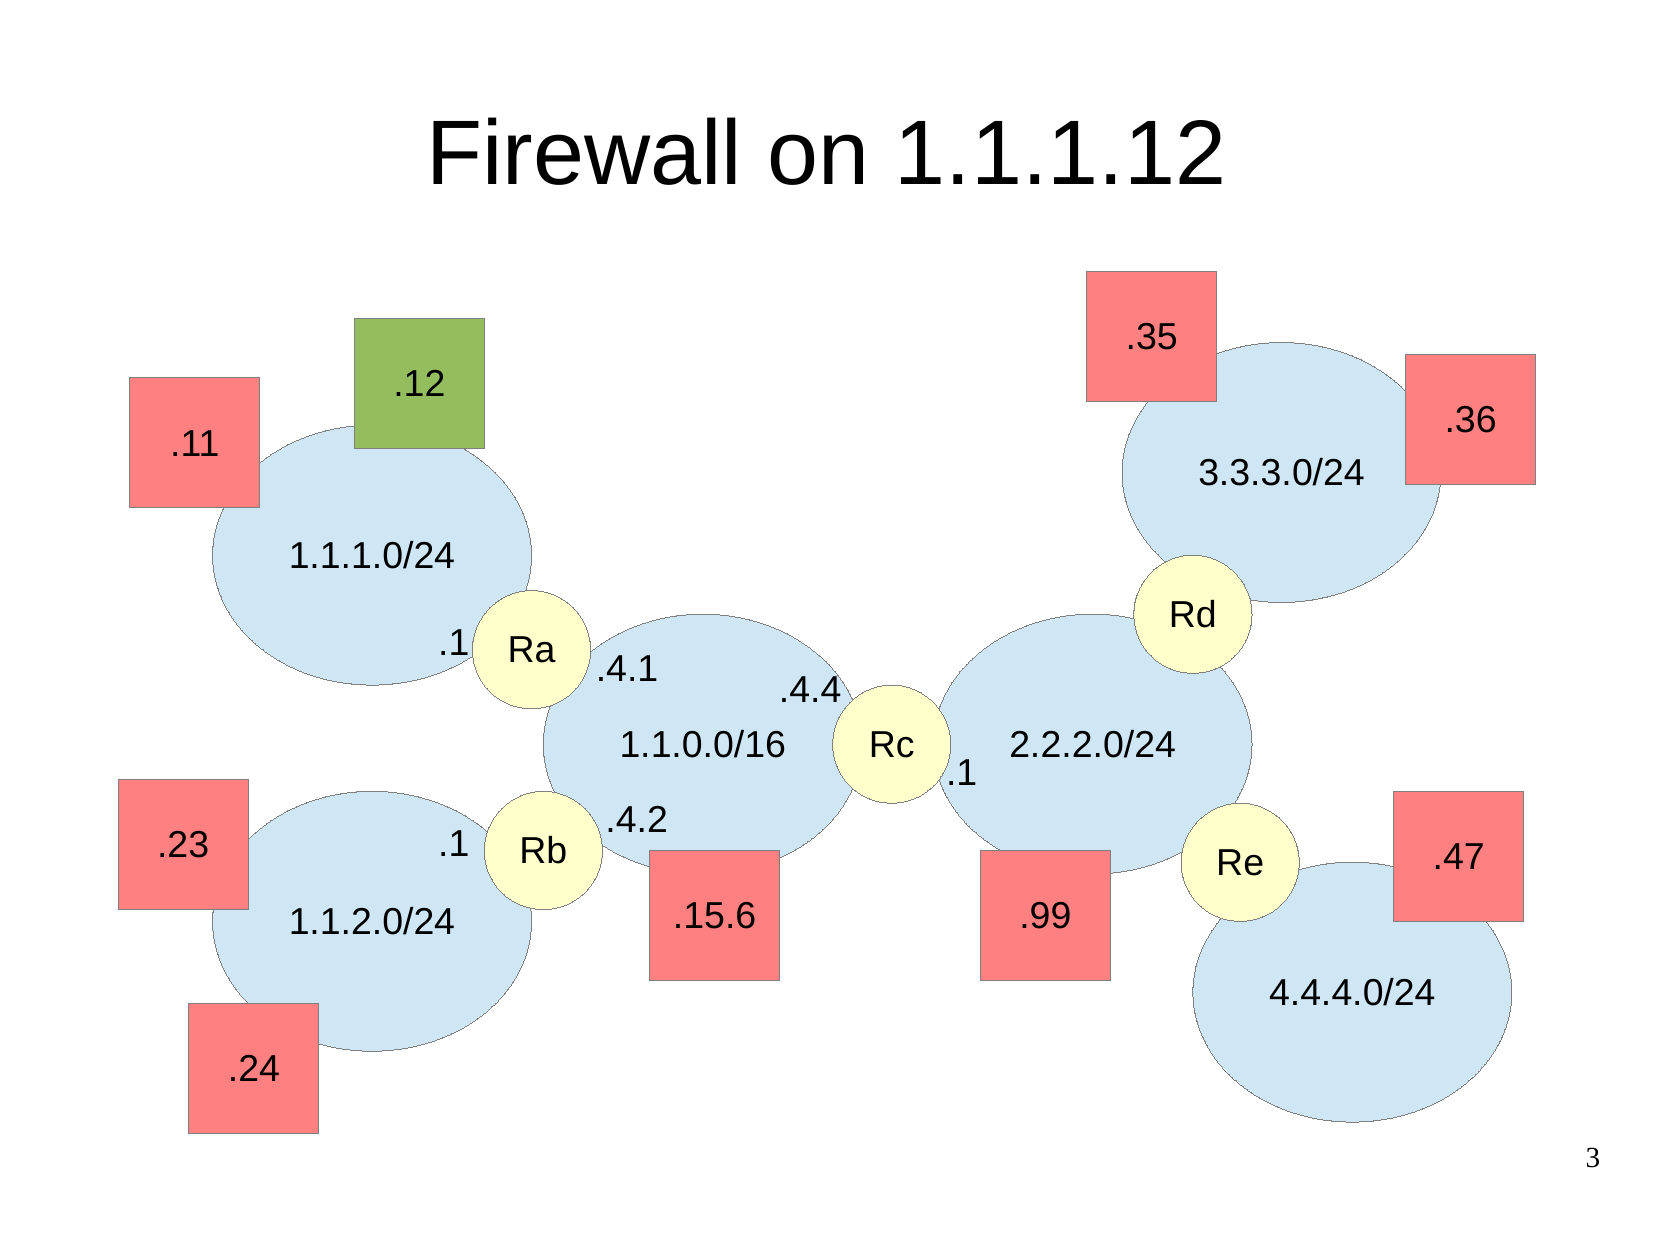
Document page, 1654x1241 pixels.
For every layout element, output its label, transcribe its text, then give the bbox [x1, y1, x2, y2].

text_box .11 [129, 377, 260, 508]
text_box Rc [832, 685, 951, 804]
text_box Re [1181, 803, 1300, 922]
text_box .4.4 [764, 661, 857, 719]
text_box Ra [476, 590, 590, 709]
text_box .47 [1393, 791, 1524, 922]
text_box .1 [423, 814, 485, 872]
text_box .23 [118, 779, 249, 910]
text_box .24 [188, 1003, 319, 1134]
text_box .12 [354, 318, 485, 449]
text_box Rb [485, 791, 603, 910]
text_box Rd [1133, 555, 1253, 674]
text_box 1.1.1.0/24 [212, 426, 532, 686]
text_box 3.3.3.0/24 [1122, 342, 1441, 603]
text_box .99 [980, 850, 1111, 981]
text_box .36 [1405, 354, 1536, 485]
text_box 1.1.2.0/24 [212, 791, 532, 1052]
text_box .1 [423, 614, 485, 671]
text_box 1.1.0.0/16 [543, 614, 853, 867]
text_box 4.4.4.0/24 [1192, 862, 1512, 1123]
title Firewall on 1.1.1.12 [82, 49, 1571, 257]
text_box .35 [1086, 271, 1217, 402]
text_box .15.6 [649, 850, 780, 981]
text_box 2.2.2.0/24 [939, 614, 1253, 874]
text_box .4.1 [581, 640, 674, 697]
text_box .4.2 [590, 791, 683, 849]
text_box .1 [931, 744, 993, 801]
